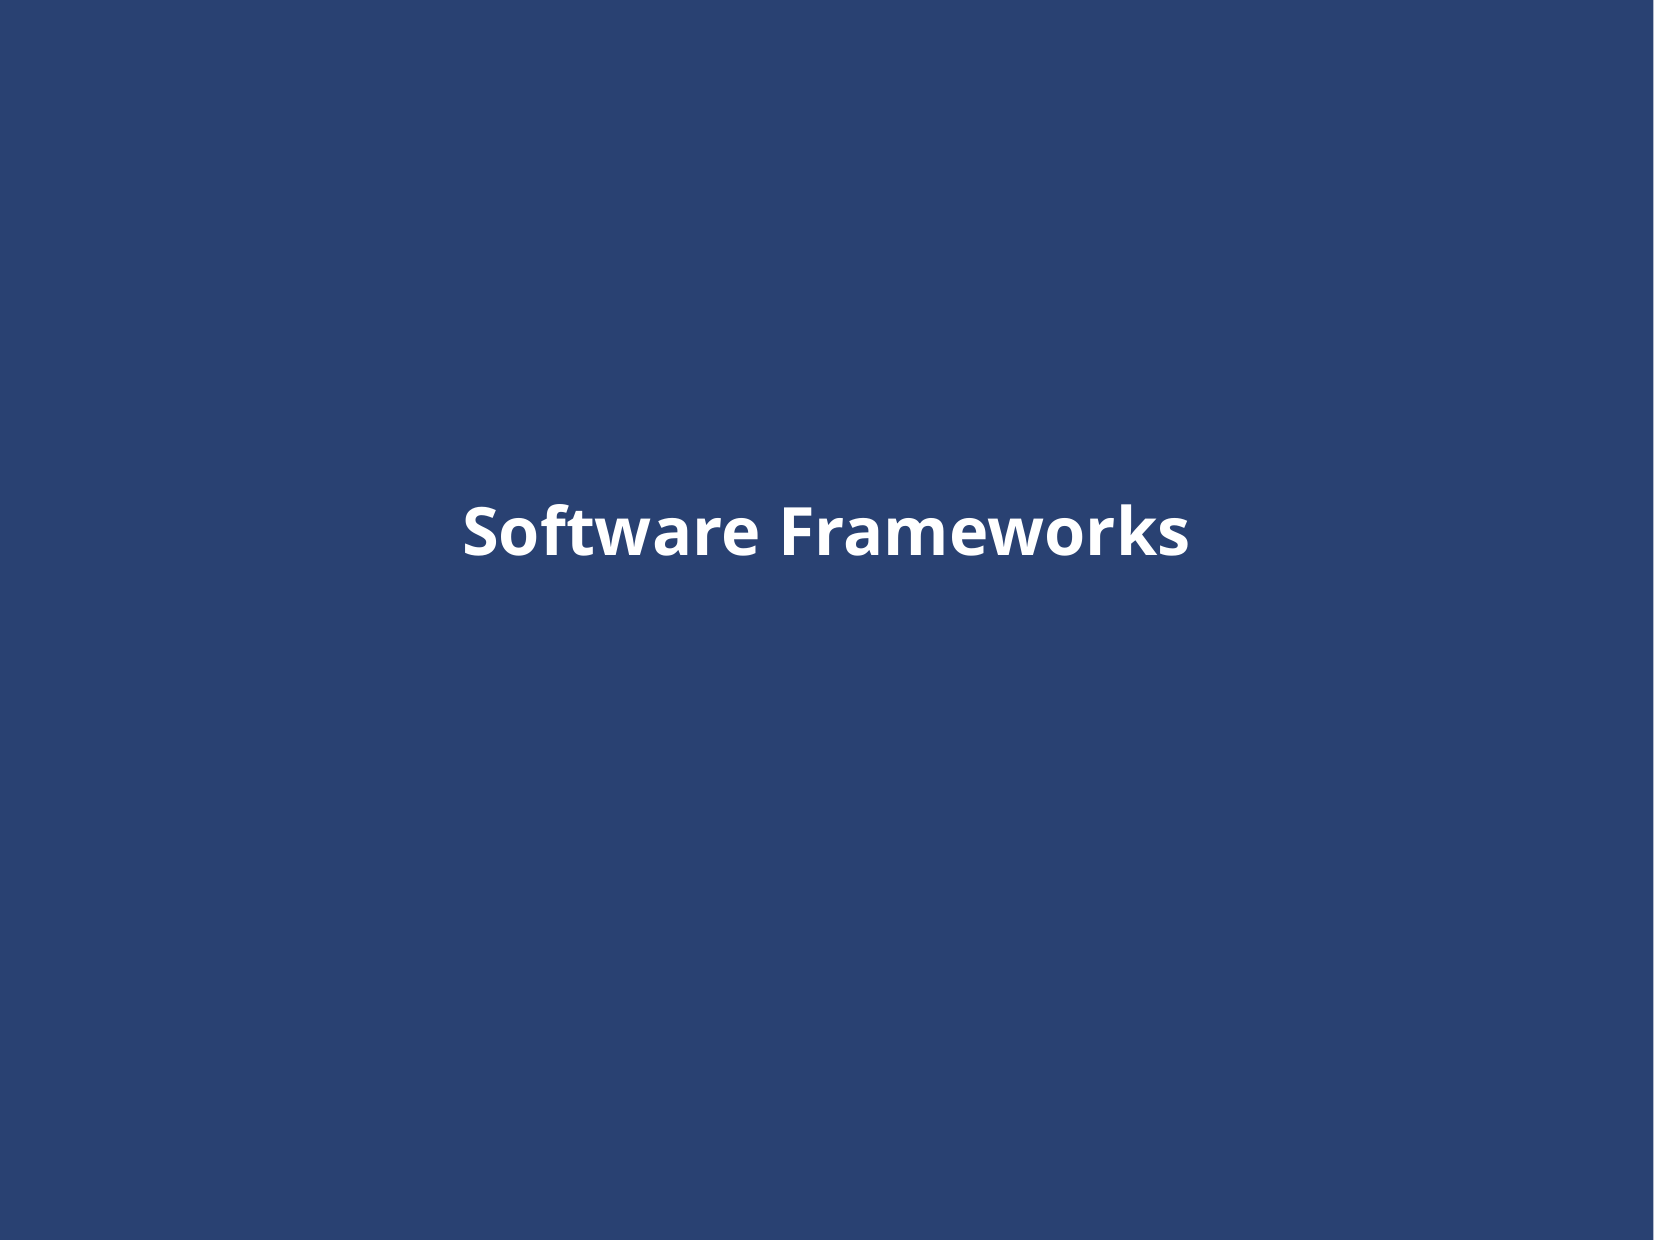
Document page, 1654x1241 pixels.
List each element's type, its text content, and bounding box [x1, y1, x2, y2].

subtitle Software Frameworks [82, 49, 1571, 1109]
